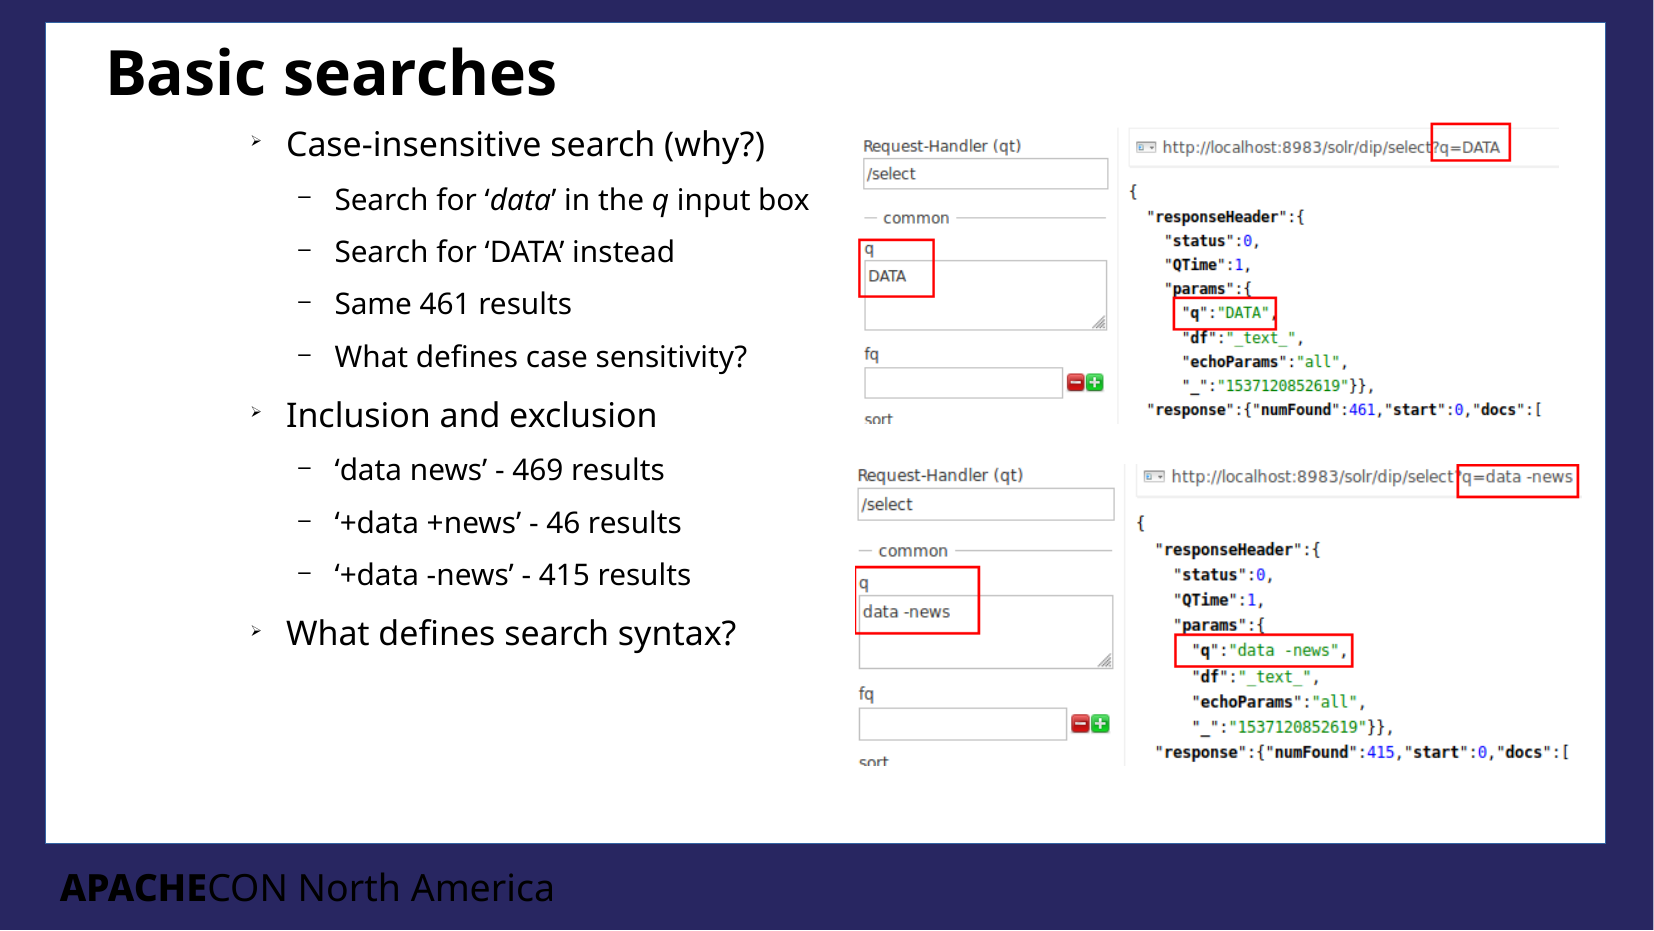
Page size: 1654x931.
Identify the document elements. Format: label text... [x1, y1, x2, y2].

title Basic searches [105, 32, 1546, 110]
picture [855, 464, 1582, 766]
list Case-insensitive search (why?) Search for ‘data’ in the q input box Search for ‘DATA’ instead Same 461 results What defines case sensitivity? Inclusion and exclusion ‘data news’ - 469 results ‘+data +news’ - 46 results ‘+data -news’ - 415 results What defines search syntax? [83, 120, 811, 656]
picture [857, 119, 1559, 424]
